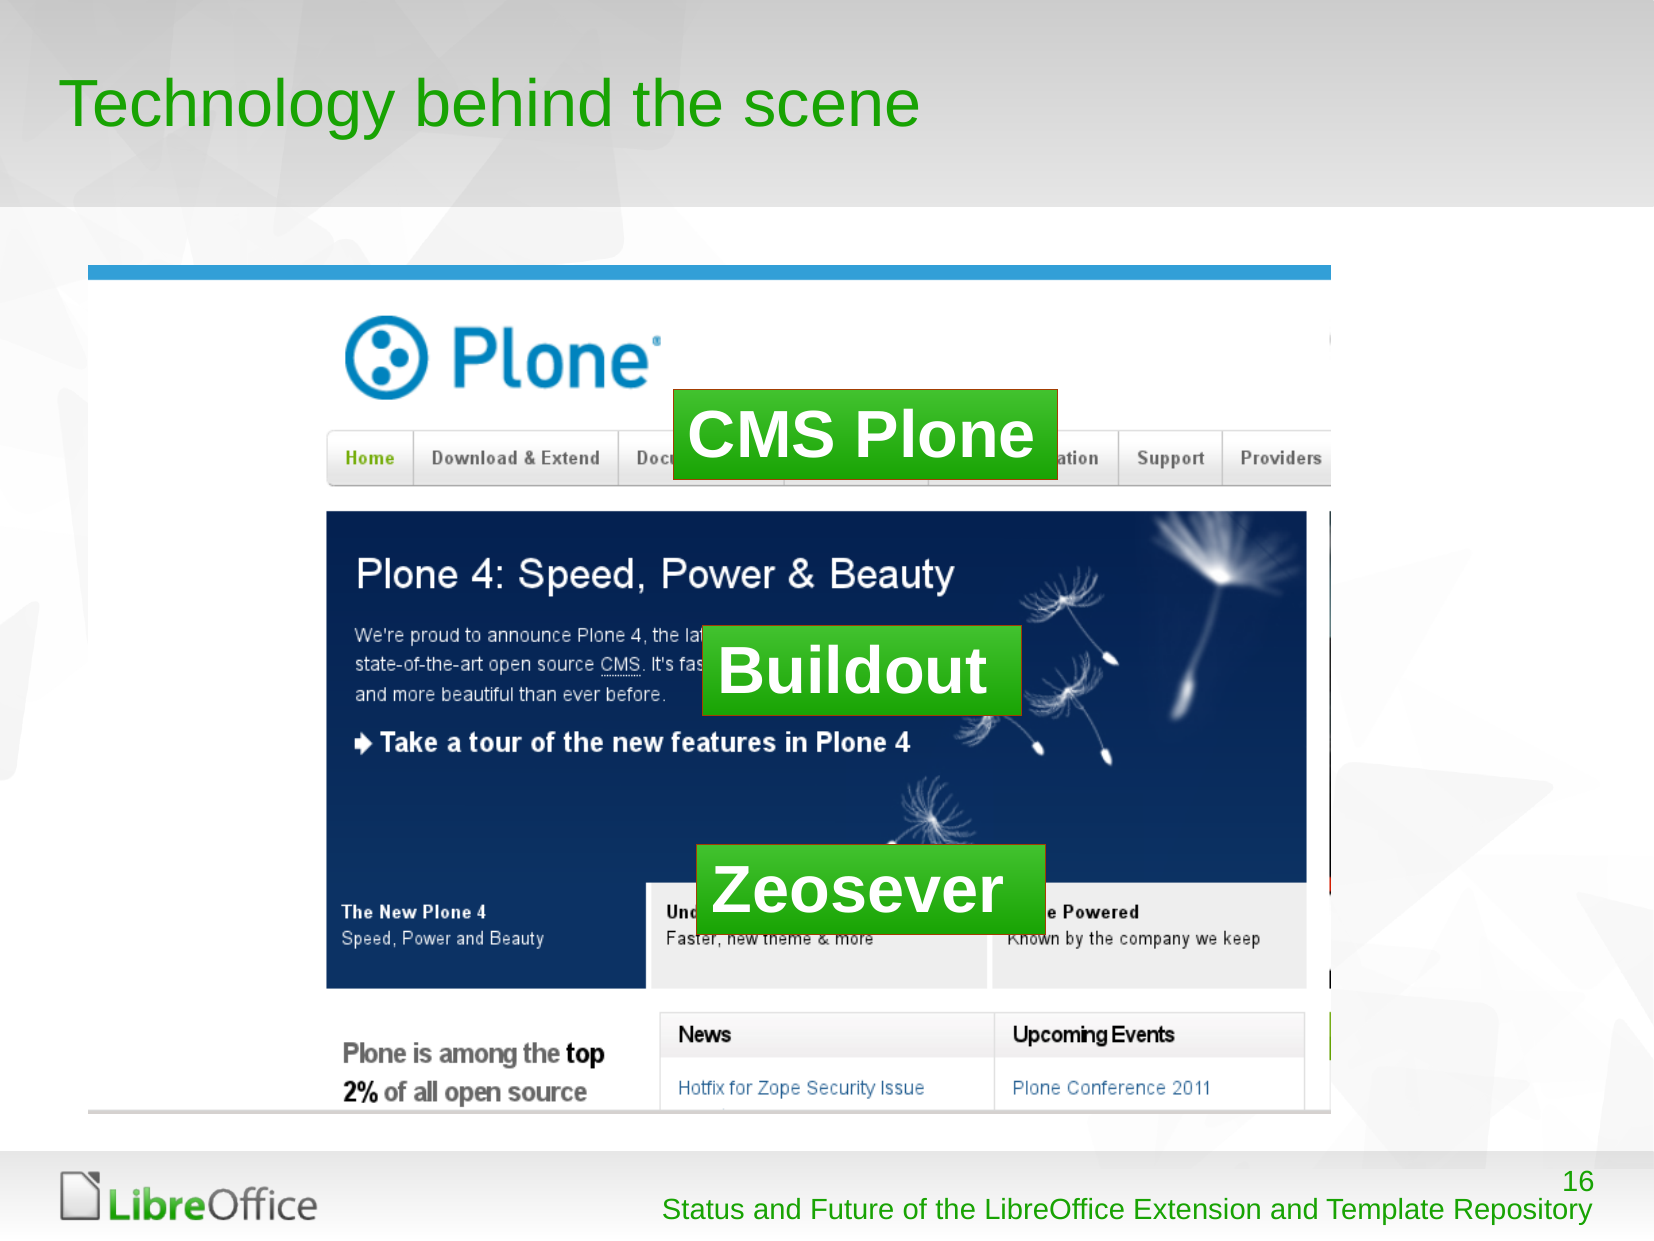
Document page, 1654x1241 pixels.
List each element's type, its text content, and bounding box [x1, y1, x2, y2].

picture [0, 0, 1654, 1169]
title Technology behind the scene [59, 29, 1595, 178]
text_box Zeosever [696, 844, 1046, 935]
text_box CMS Plone [673, 389, 1058, 480]
text_box Buildout [702, 625, 1022, 716]
picture [41, 1152, 337, 1240]
